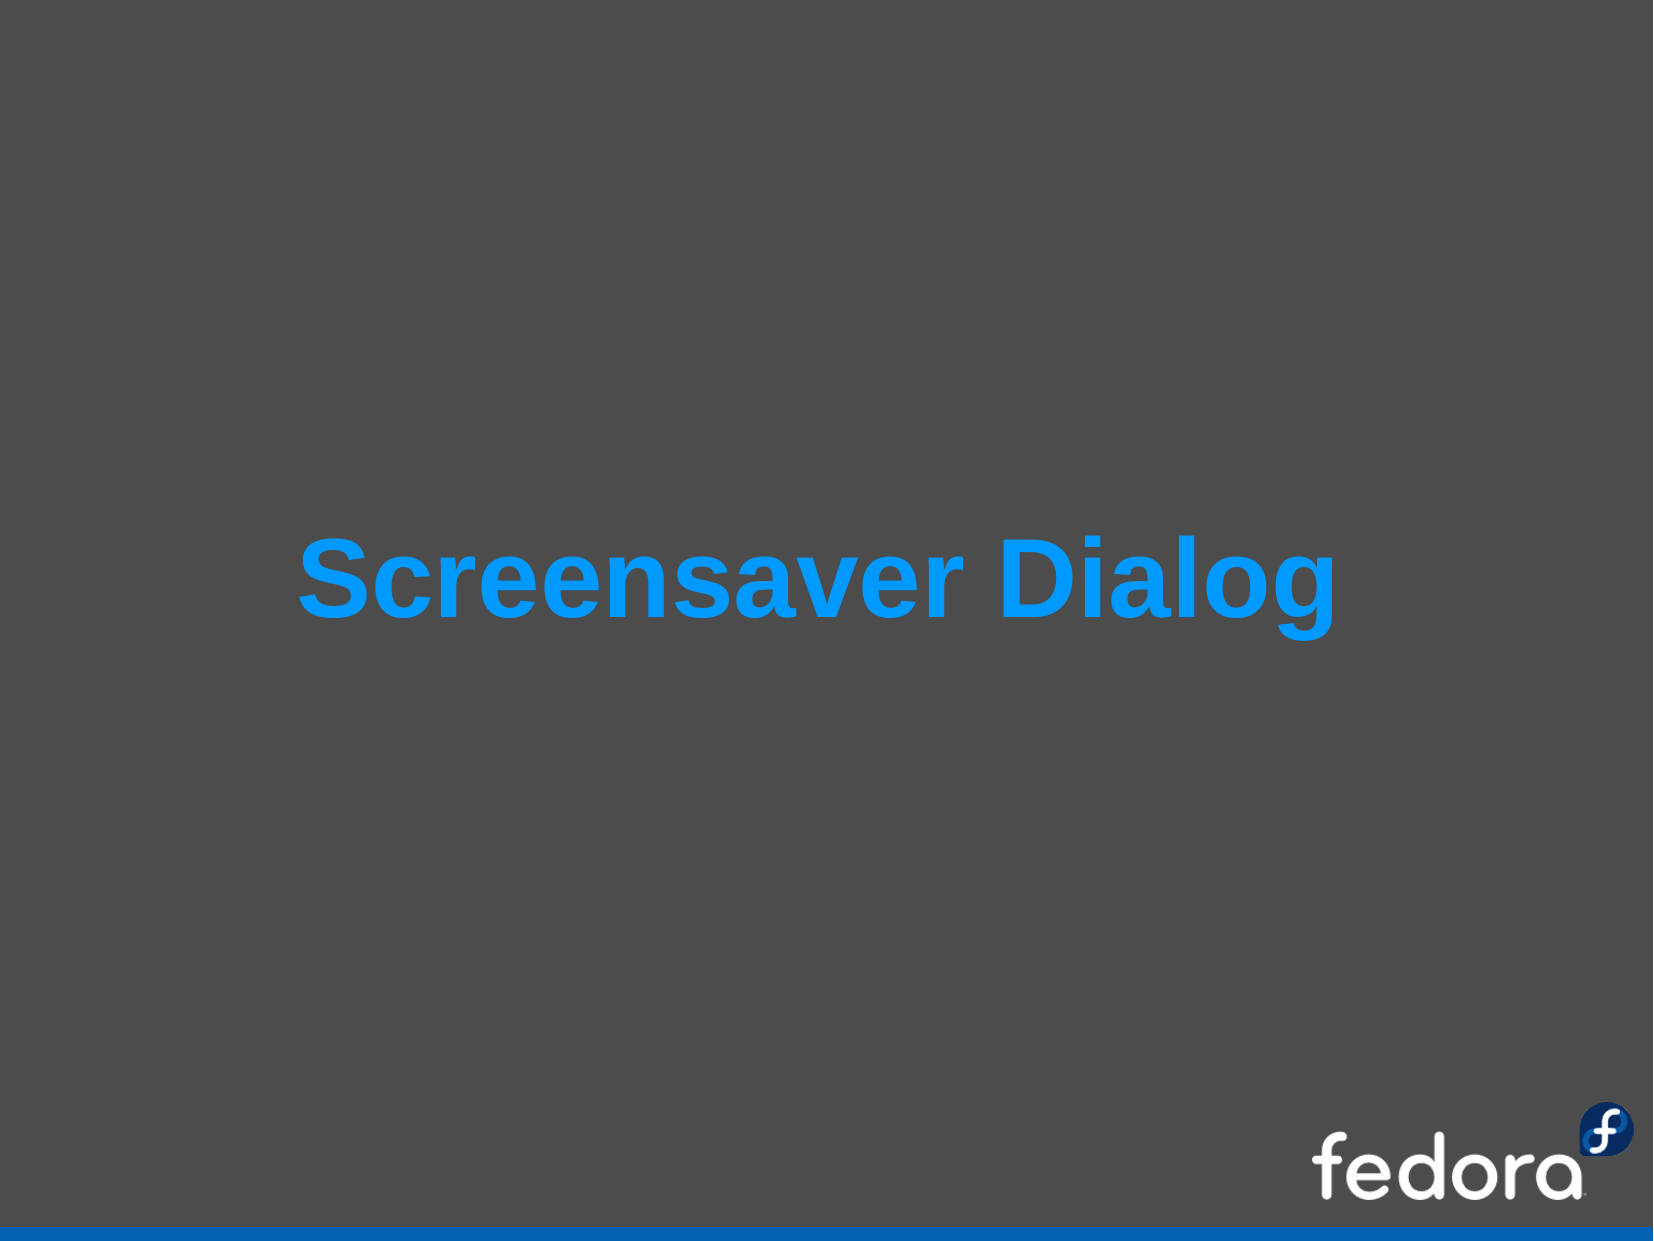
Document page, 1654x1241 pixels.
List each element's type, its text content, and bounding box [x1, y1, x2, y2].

title Screensaver Dialog [112, 82, 1524, 1075]
picture [1312, 1102, 1634, 1200]
